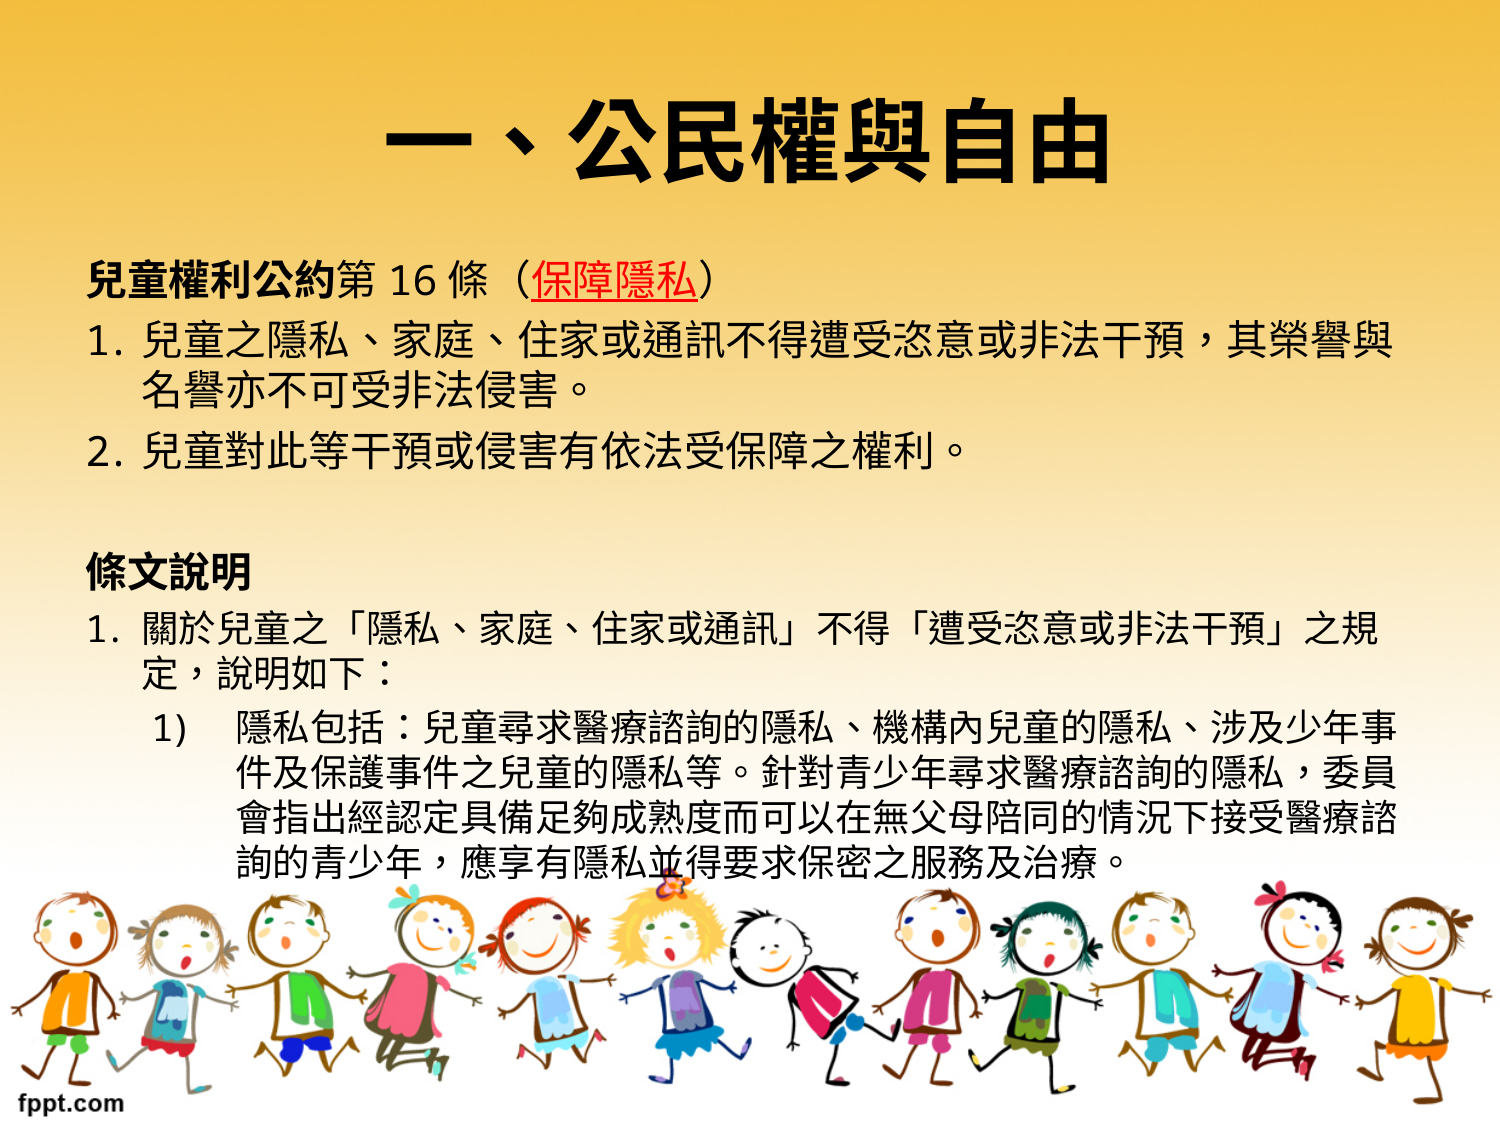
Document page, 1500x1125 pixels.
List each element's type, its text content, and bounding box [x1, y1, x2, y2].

title 一、公民權與自由 [75, 45, 1426, 233]
picture [0, 0, 1500, 1125]
list 兒童權利公約第16條（保障隱私） 兒童之隱私、家庭、住家或通訊不得遭受恣意或非法干預，其榮譽與名譽亦不可受非法侵害。 兒童對此等干預或侵害有依法受保障之權利。 條文說明 關於兒童之「隱私、家庭、住家或通訊」不得「遭受恣意或非法干預」之規定，說明如下： 隱私包括：兒童尋求醫療諮詢的隱私、機構內兒童的隱私、涉及少年事件及保護事件之兒童的隱私等。針對青少年尋求醫療諮詢的隱私，委員會指出經認定具備足夠成熟度而可以在無父母陪同的情況下接受醫療諮詢的青少年，應享有隱私並得要求保密之服務及治療。 [70, 246, 1421, 989]
